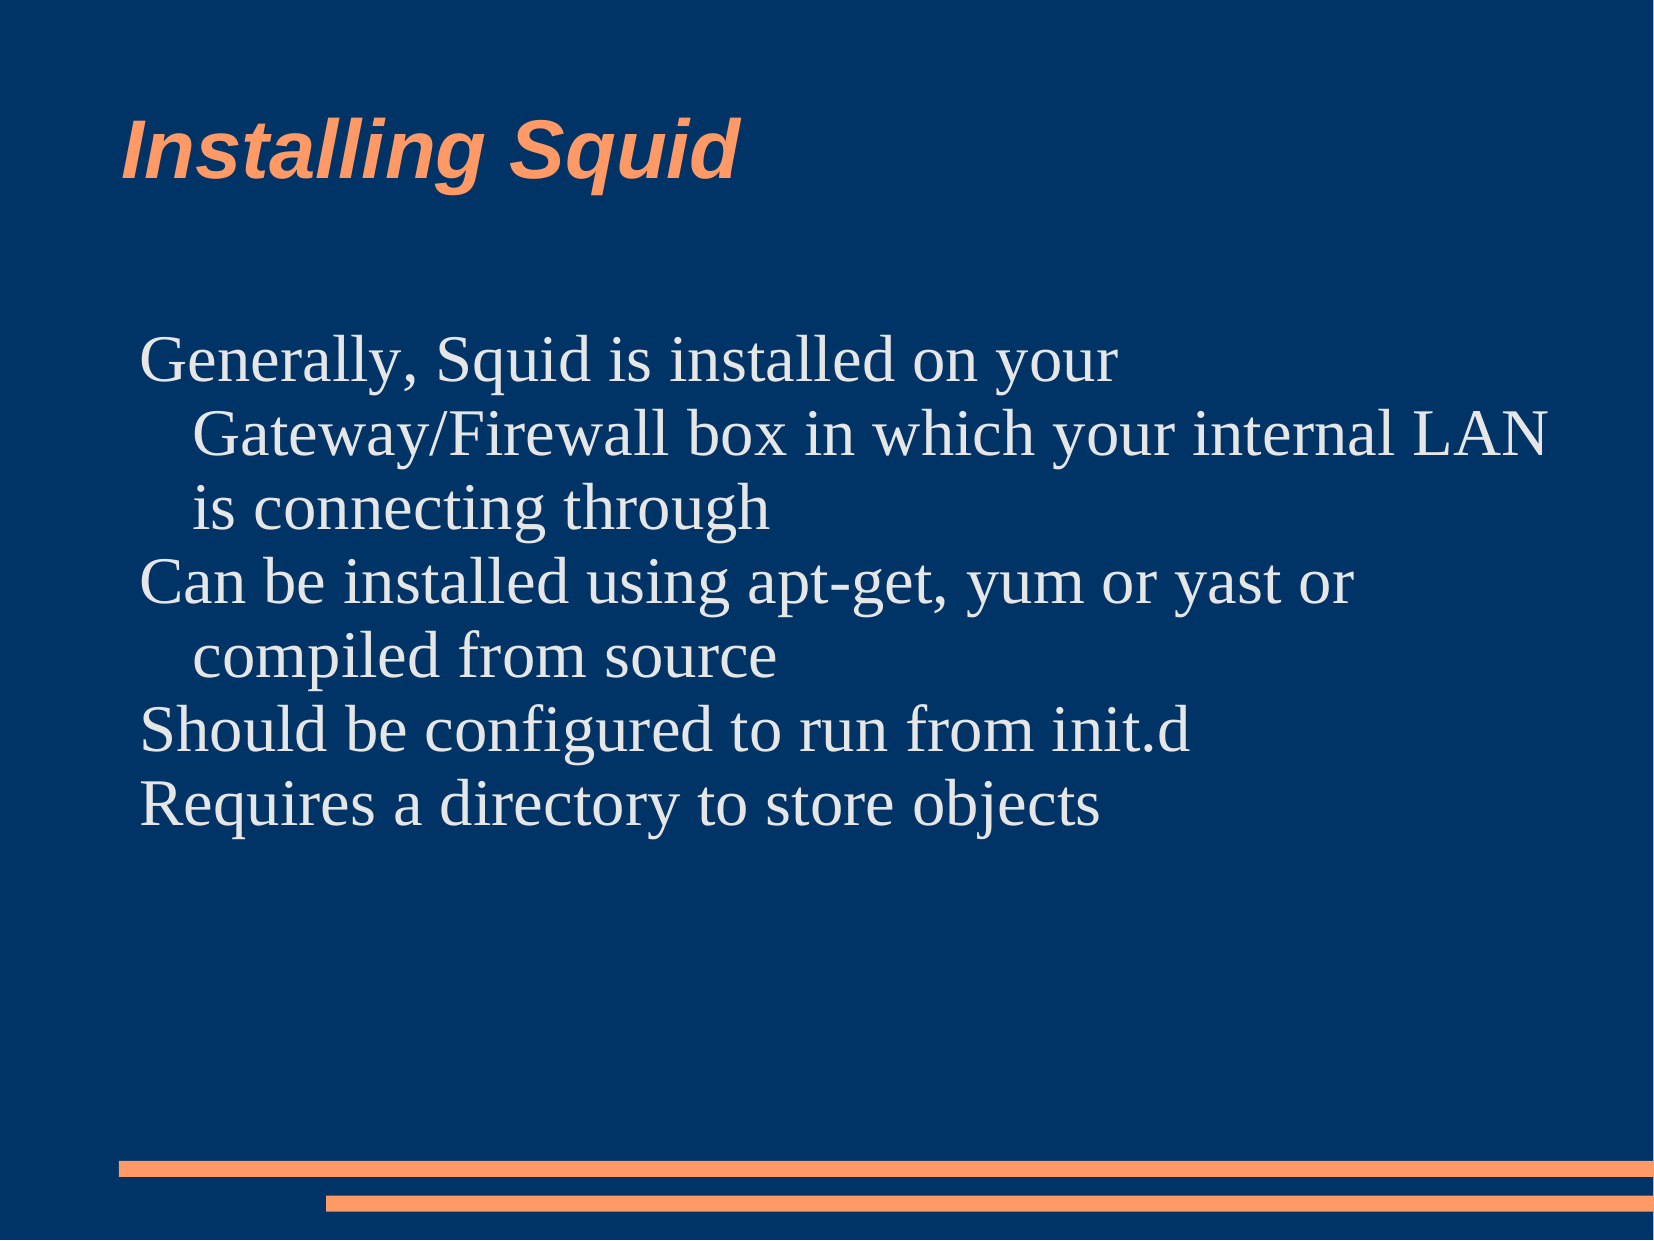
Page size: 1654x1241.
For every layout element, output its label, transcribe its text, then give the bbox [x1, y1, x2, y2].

list Generally, Squid is installed on your Gateway/Firewall box in which your internal LAN is connecting through Can be installed using apt-get, yum or yast or compiled from source Should be configured to run from init.d Requires a directory to store objects [121, 322, 1561, 1133]
title Installing Squid [121, 46, 1534, 254]
